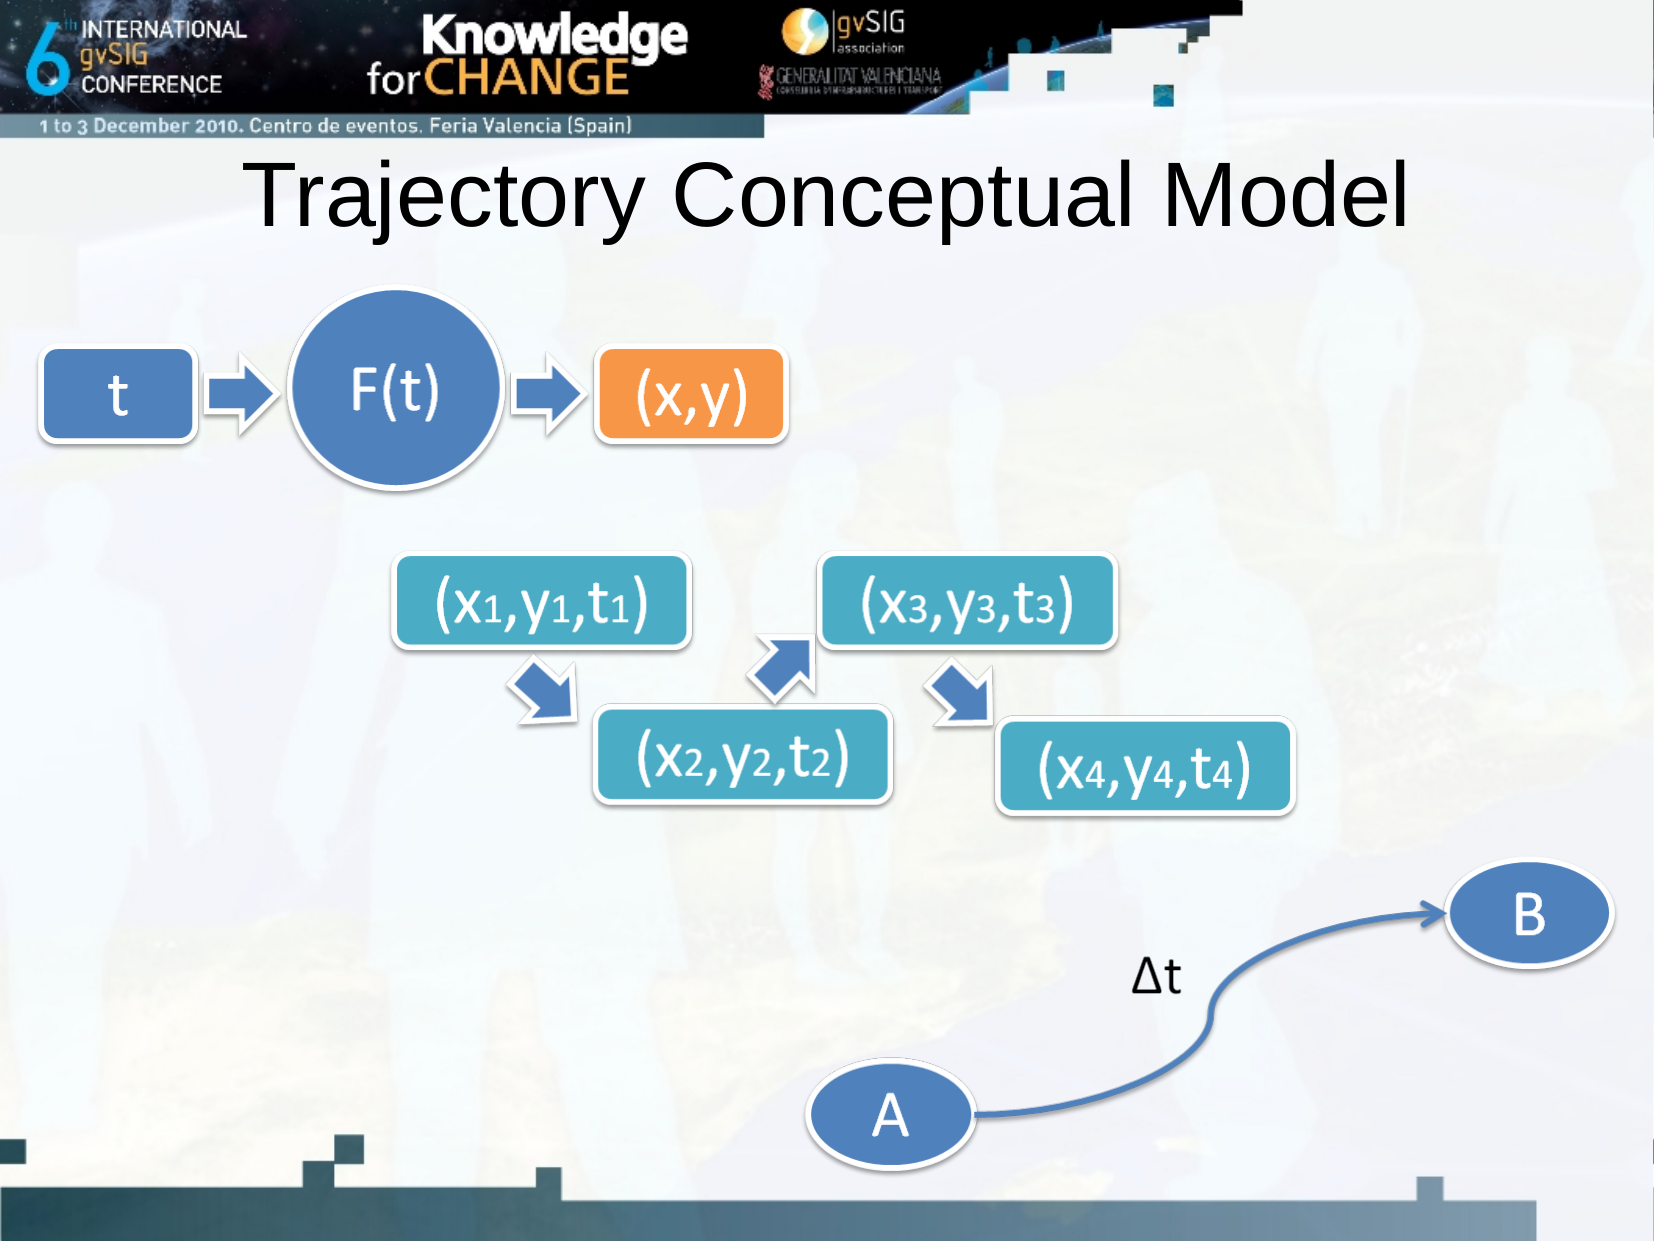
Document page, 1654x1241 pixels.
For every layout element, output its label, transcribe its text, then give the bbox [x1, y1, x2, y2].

picture [0, 0, 1654, 1241]
title Trajectory Conceptual Model [82, 98, 1571, 291]
